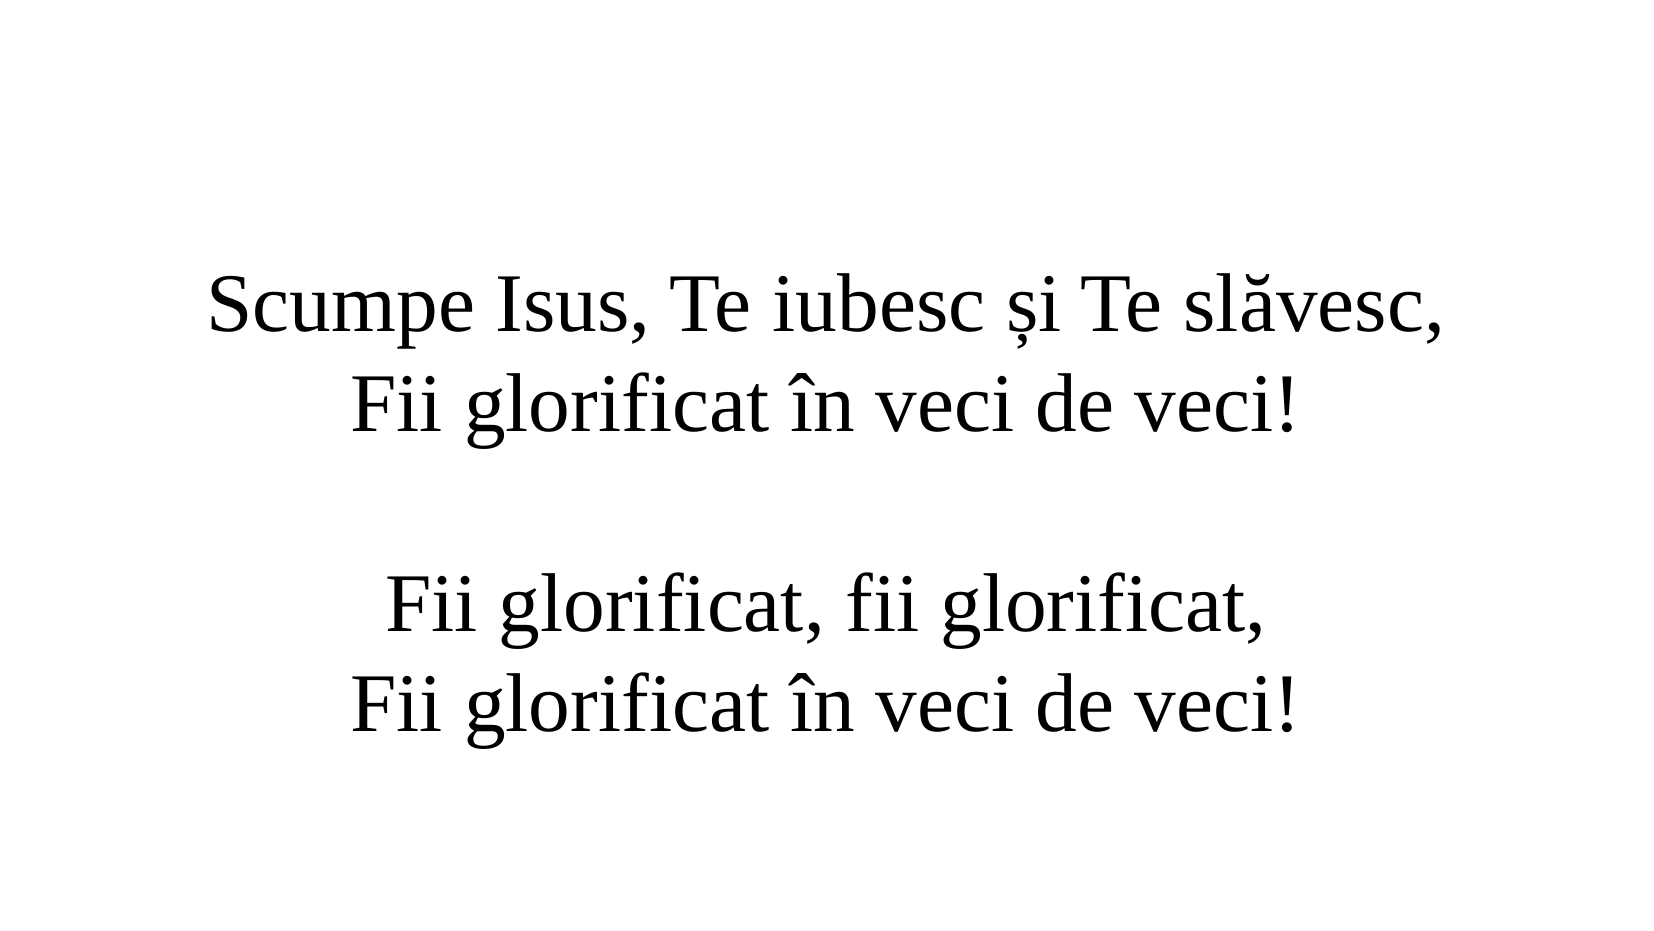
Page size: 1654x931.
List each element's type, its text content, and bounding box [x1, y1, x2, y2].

subtitle Scumpe Isus, Te iubesc și Te slăvesc, Fii glorificat în veci de veci! Fii glorificat, fii glorificat, Fii glorificat în veci de veci! [0, 240, 1654, 680]
